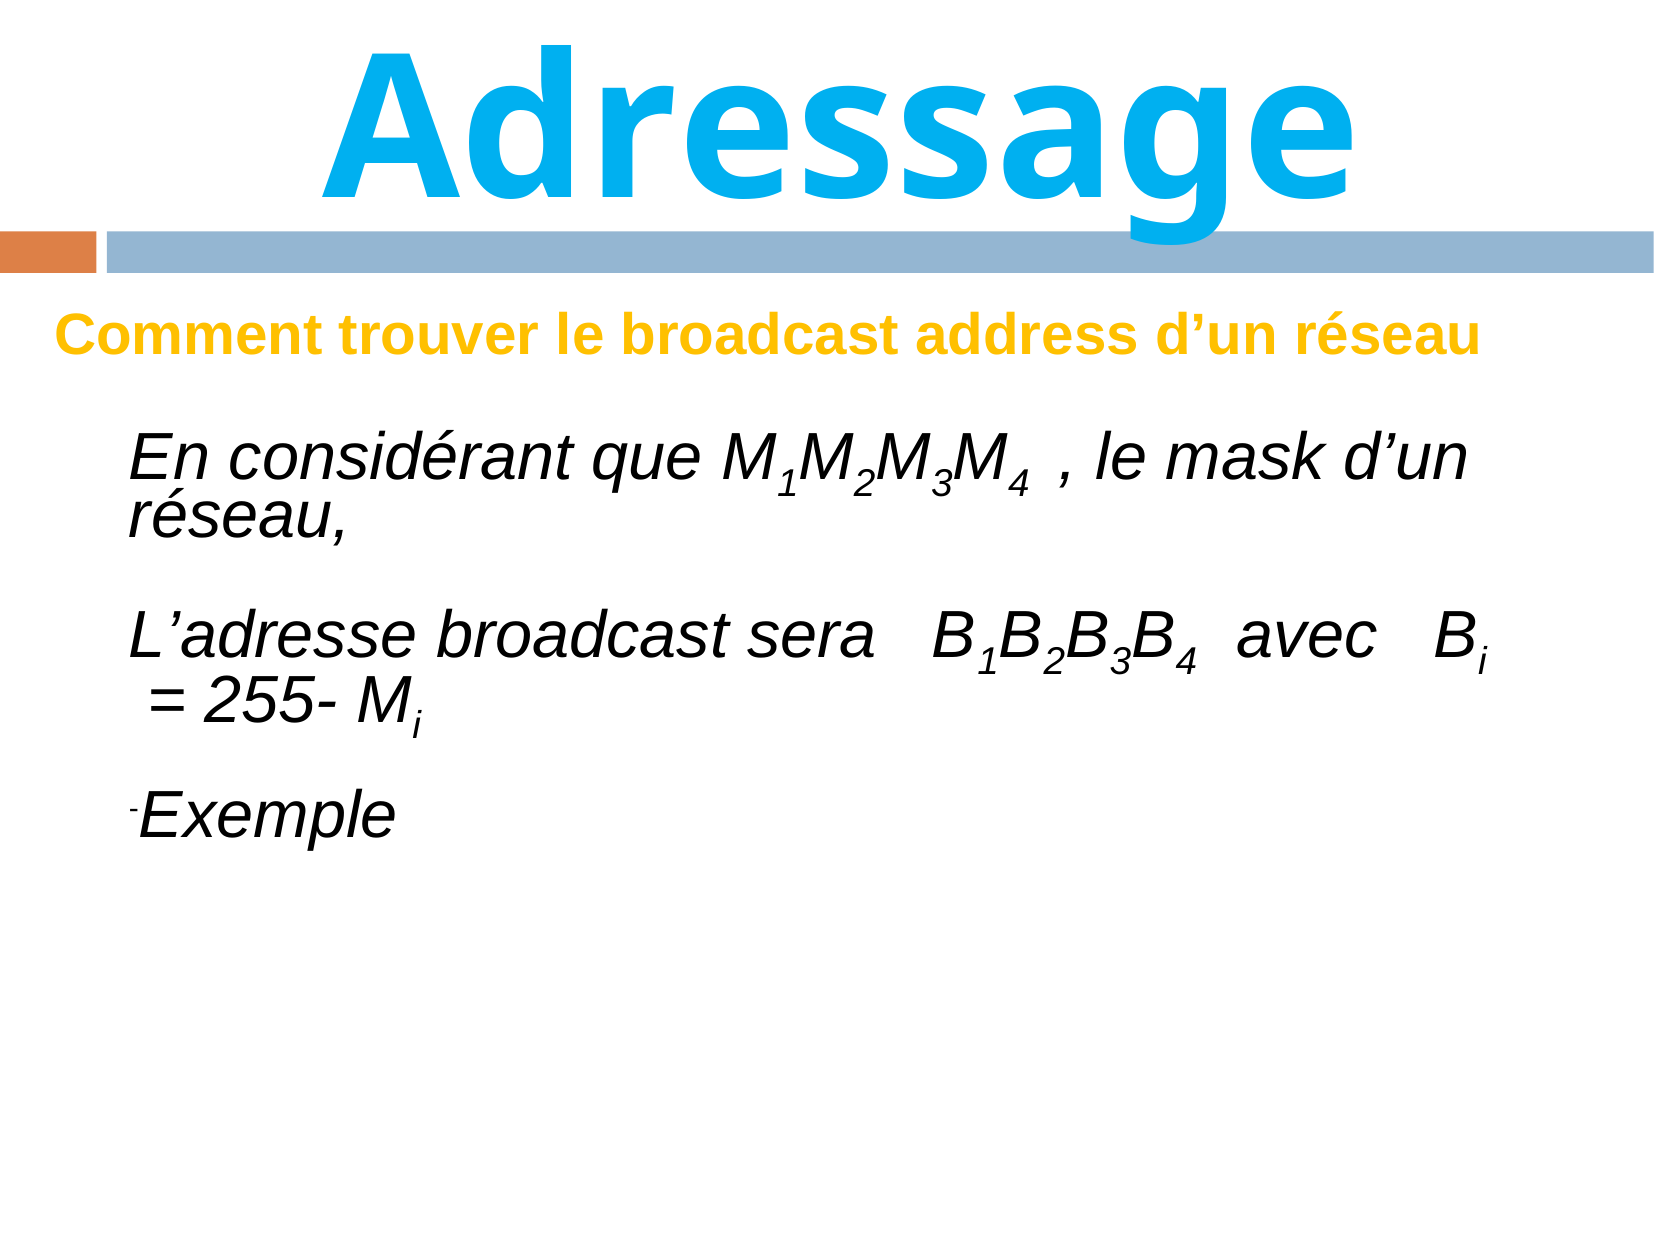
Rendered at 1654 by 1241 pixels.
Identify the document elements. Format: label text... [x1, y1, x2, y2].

text_box Comment trouver le broadcast address d’un réseau [39, 307, 1654, 373]
text_box En considérant que M1M2M3M4 , le mask d’un réseau, L’adresse broadcast sera B1B2B3B4 avec Bi = 255- Mi Exemple [114, 420, 1502, 970]
text_box Adressage [123, 41, 1530, 249]
